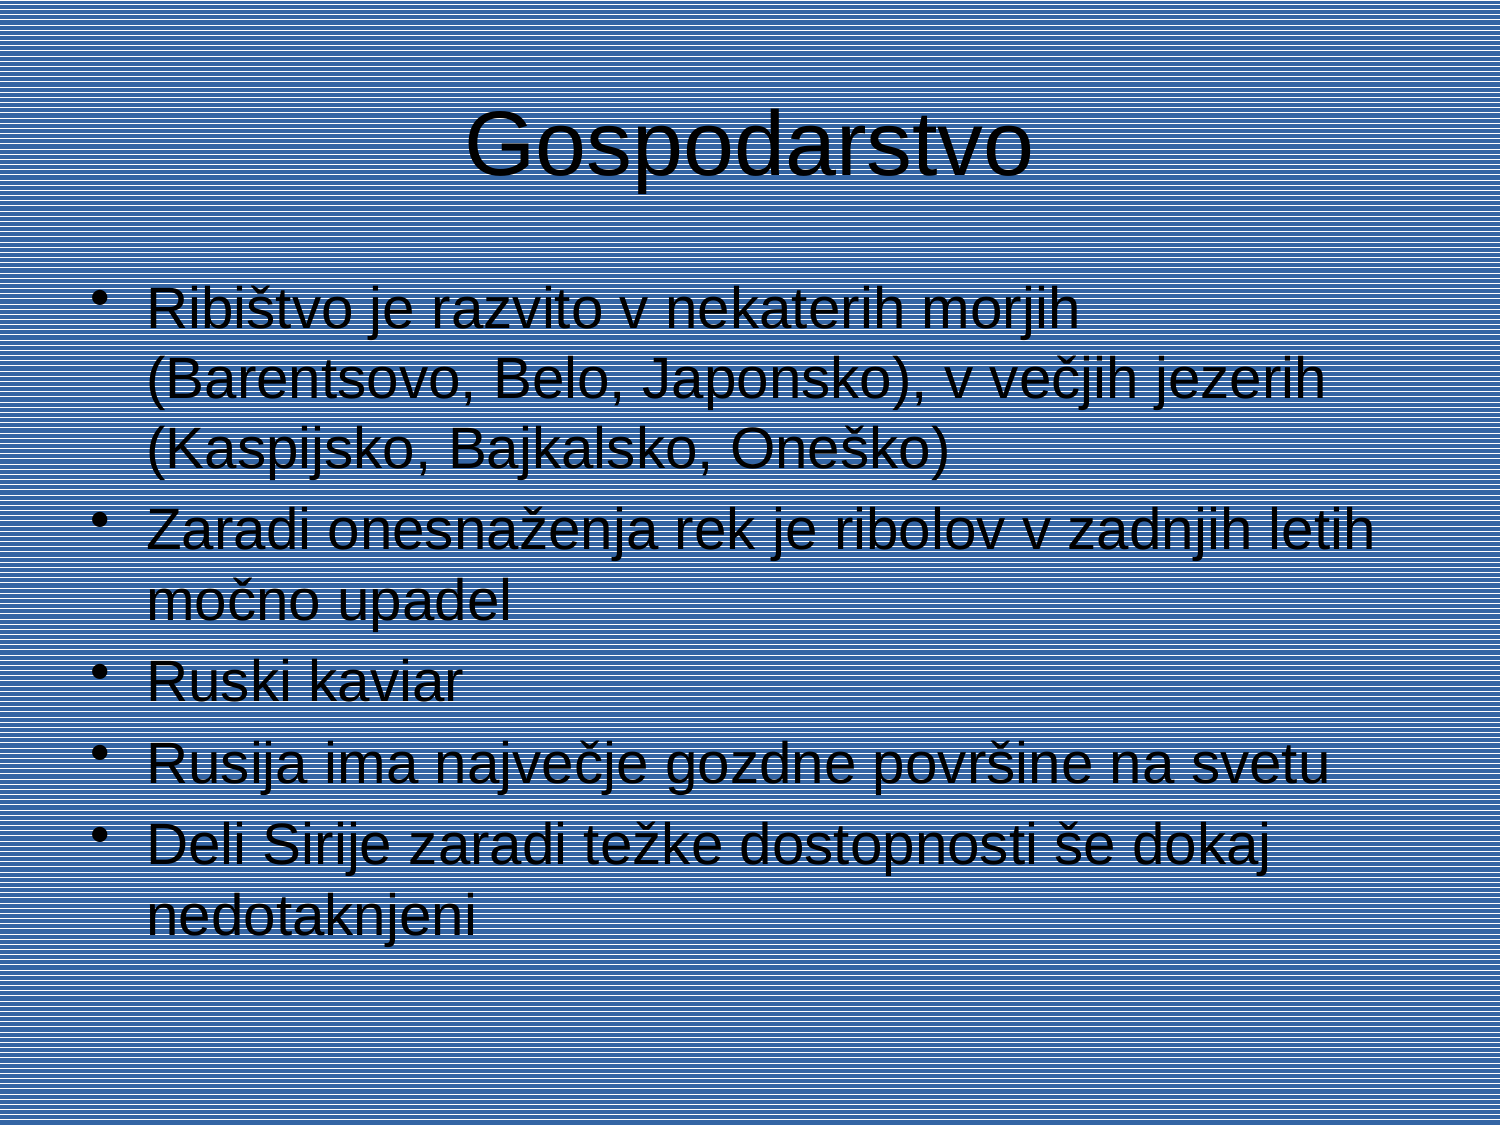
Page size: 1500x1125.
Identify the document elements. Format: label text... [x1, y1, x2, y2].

title Gospodarstvo [75, 45, 1425, 233]
list Ribištvo je razvito v nekaterih morjih (Barentsovo, Belo, Japonsko), v večjih jezerih (Kaspijsko, Bajkalsko, Oneško) Zaradi onesnaženja rek je ribolov v zadnjih letih močno upadel Ruski kaviar Rusija ima največje gozdne površine na svetu Deli Sirije zaradi težke dostopnosti še dokaj nedotaknjeni [75, 262, 1425, 1005]
